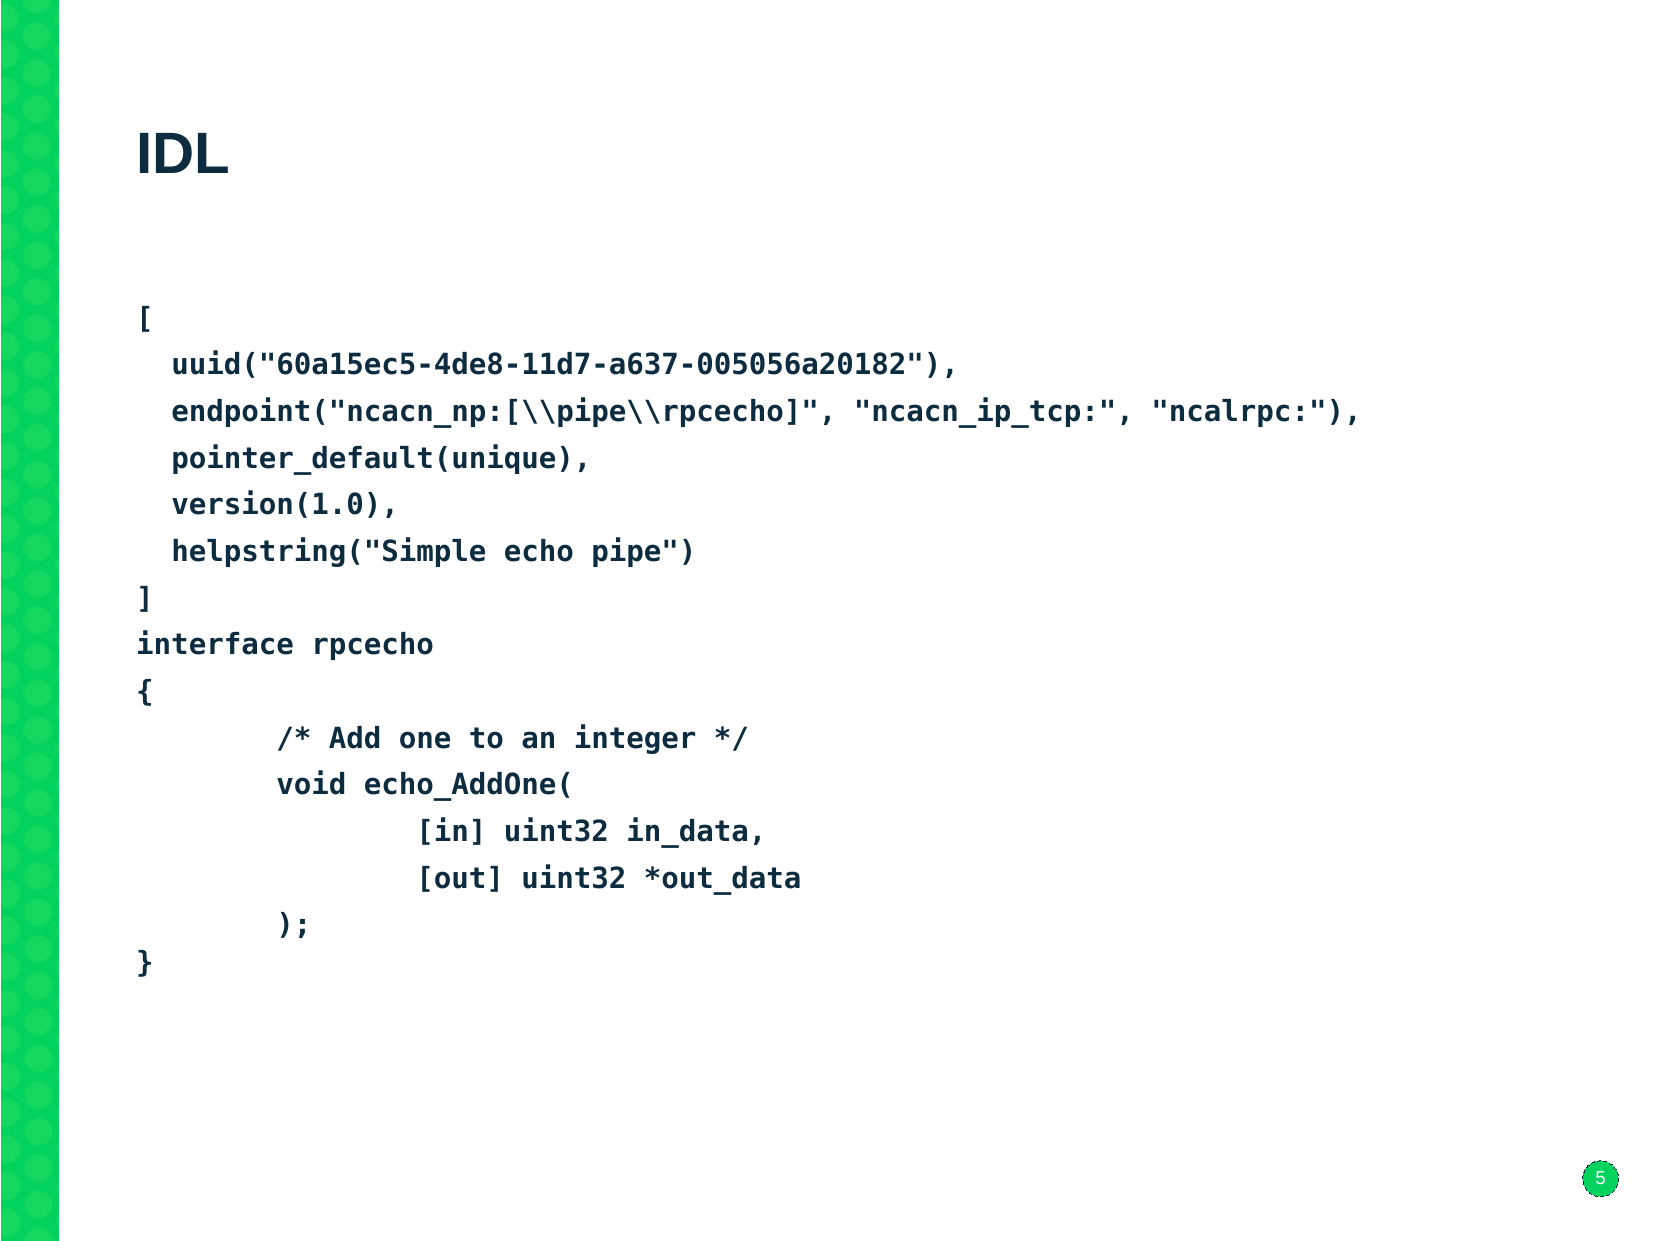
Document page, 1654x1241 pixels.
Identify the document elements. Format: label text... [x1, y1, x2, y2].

list [ uuid("60a15ec5-4de8-11d7-a637-005056a20182"), endpoint("ncacn_np:[\\pipe\\rpcecho]", "ncacn_ip_tcp:", "ncalrpc:"), pointer_default(unique), version(1.0), helpstring("Simple echo pipe") ] interface rpcecho { /* Add one to an integer */ void echo_AddOne( [in] uint32 in_data, [out] uint32 *out_data ); } [121, 290, 1531, 1100]
picture [1, 0, 59, 1241]
title IDL [121, 49, 1531, 257]
